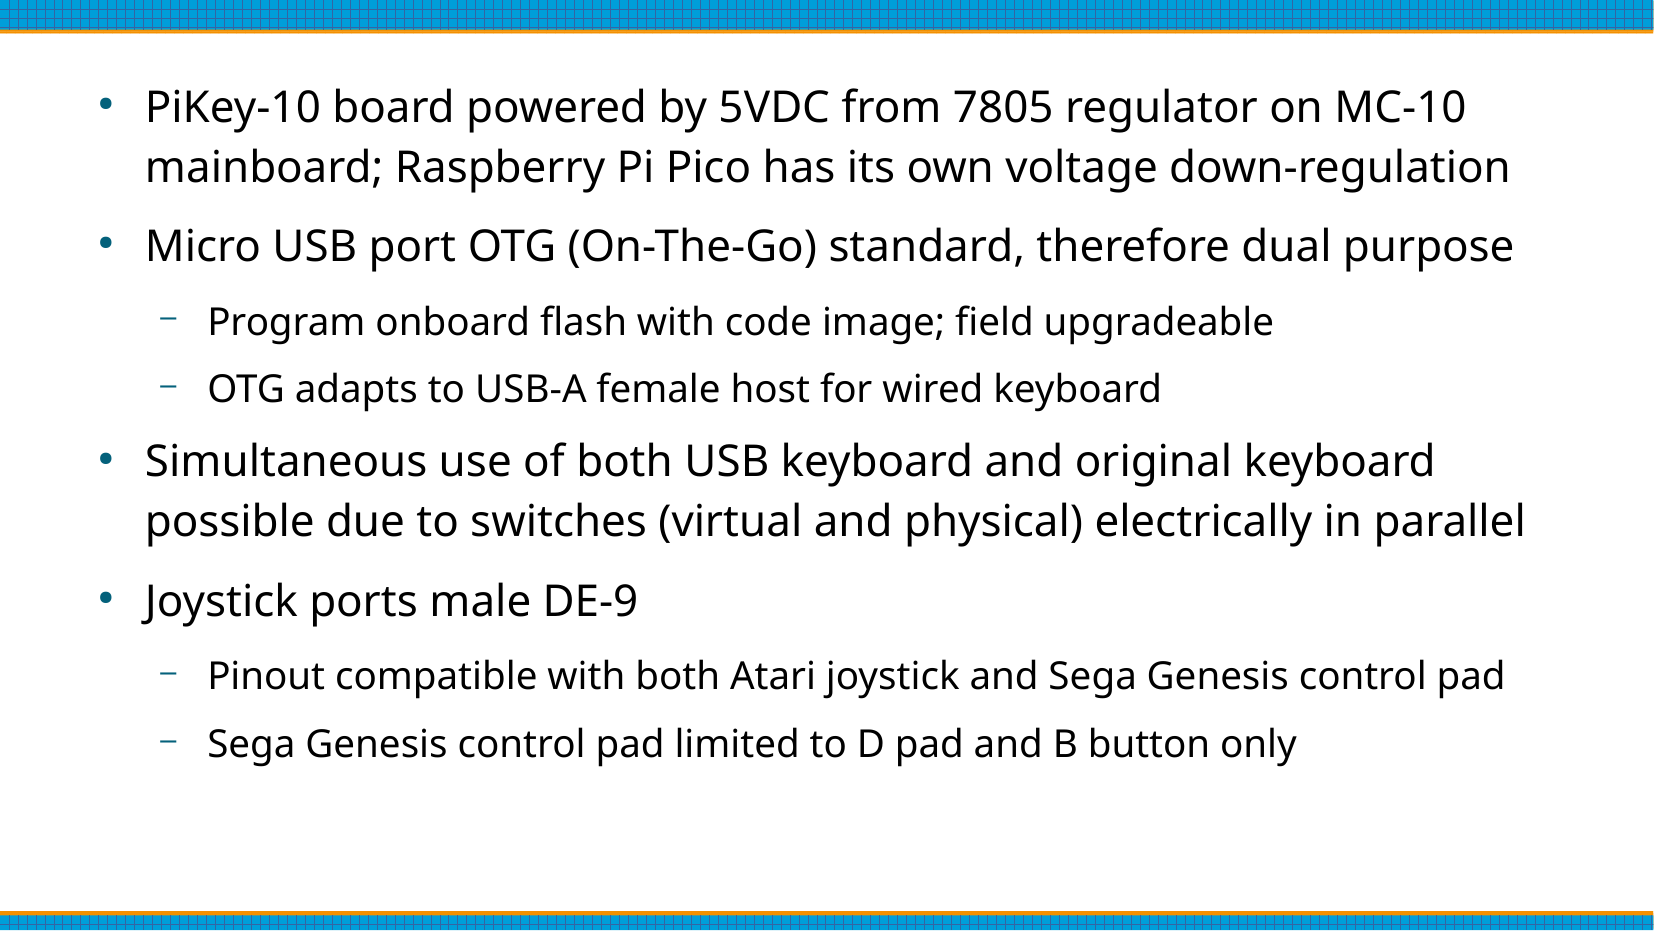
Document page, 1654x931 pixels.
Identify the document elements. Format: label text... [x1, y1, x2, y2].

list PiKey-10 board powered by 5VDC from 7805 regulator on MC-10 mainboard; Raspberry Pi Pico has its own voltage down-regulation Micro USB port OTG (On-The-Go) standard, therefore dual purpose Program onboard flash with code image; field upgradeable OTG adapts to USB-A female host for wired keyboard Simultaneous use of both USB keyboard and original keyboard possible due to switches (virtual and physical) electrically in parallel Joystick ports male DE-9 Pinout compatible with both Atari joystick and Sega Genesis control pad Sega Genesis control pad limited to D pad and B button only [82, 75, 1563, 874]
